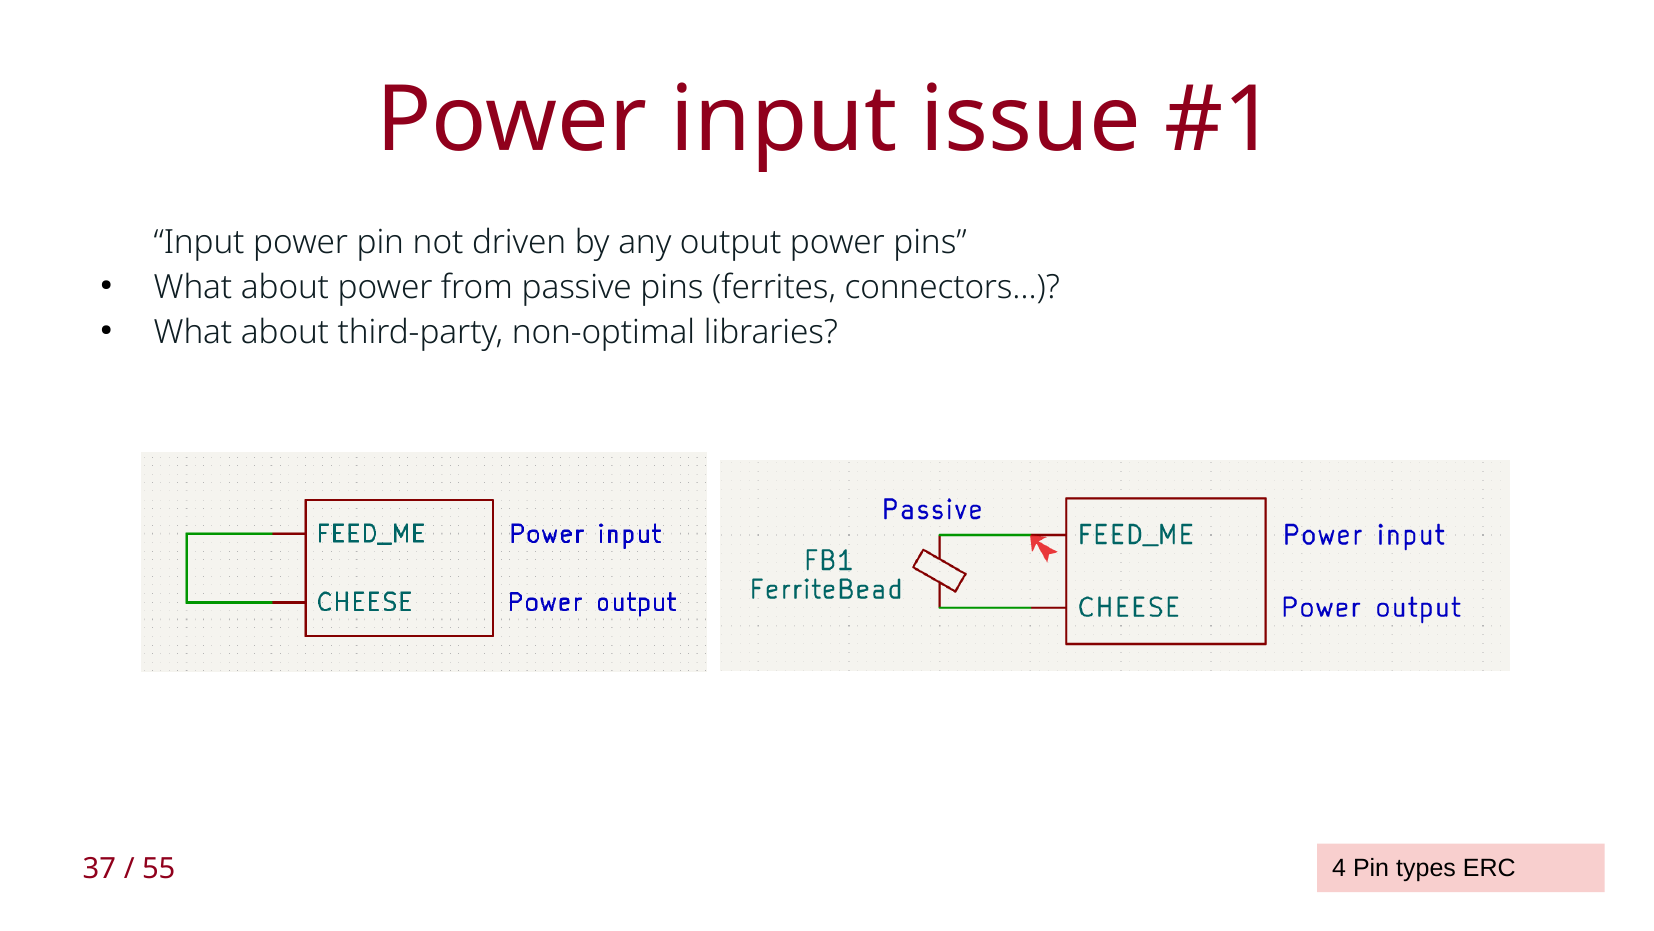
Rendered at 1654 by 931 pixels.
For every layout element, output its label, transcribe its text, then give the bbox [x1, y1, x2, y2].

picture [141, 452, 707, 672]
title Power input issue #1 [82, 37, 1571, 193]
list “Input power pin not driven by any output power pins” What about power from passive pins (ferrites, connectors…)? What about third-party, non-optimal libraries? [82, 217, 1572, 571]
text_box 4 Pin types ERC [1317, 843, 1605, 893]
picture [720, 460, 1510, 671]
